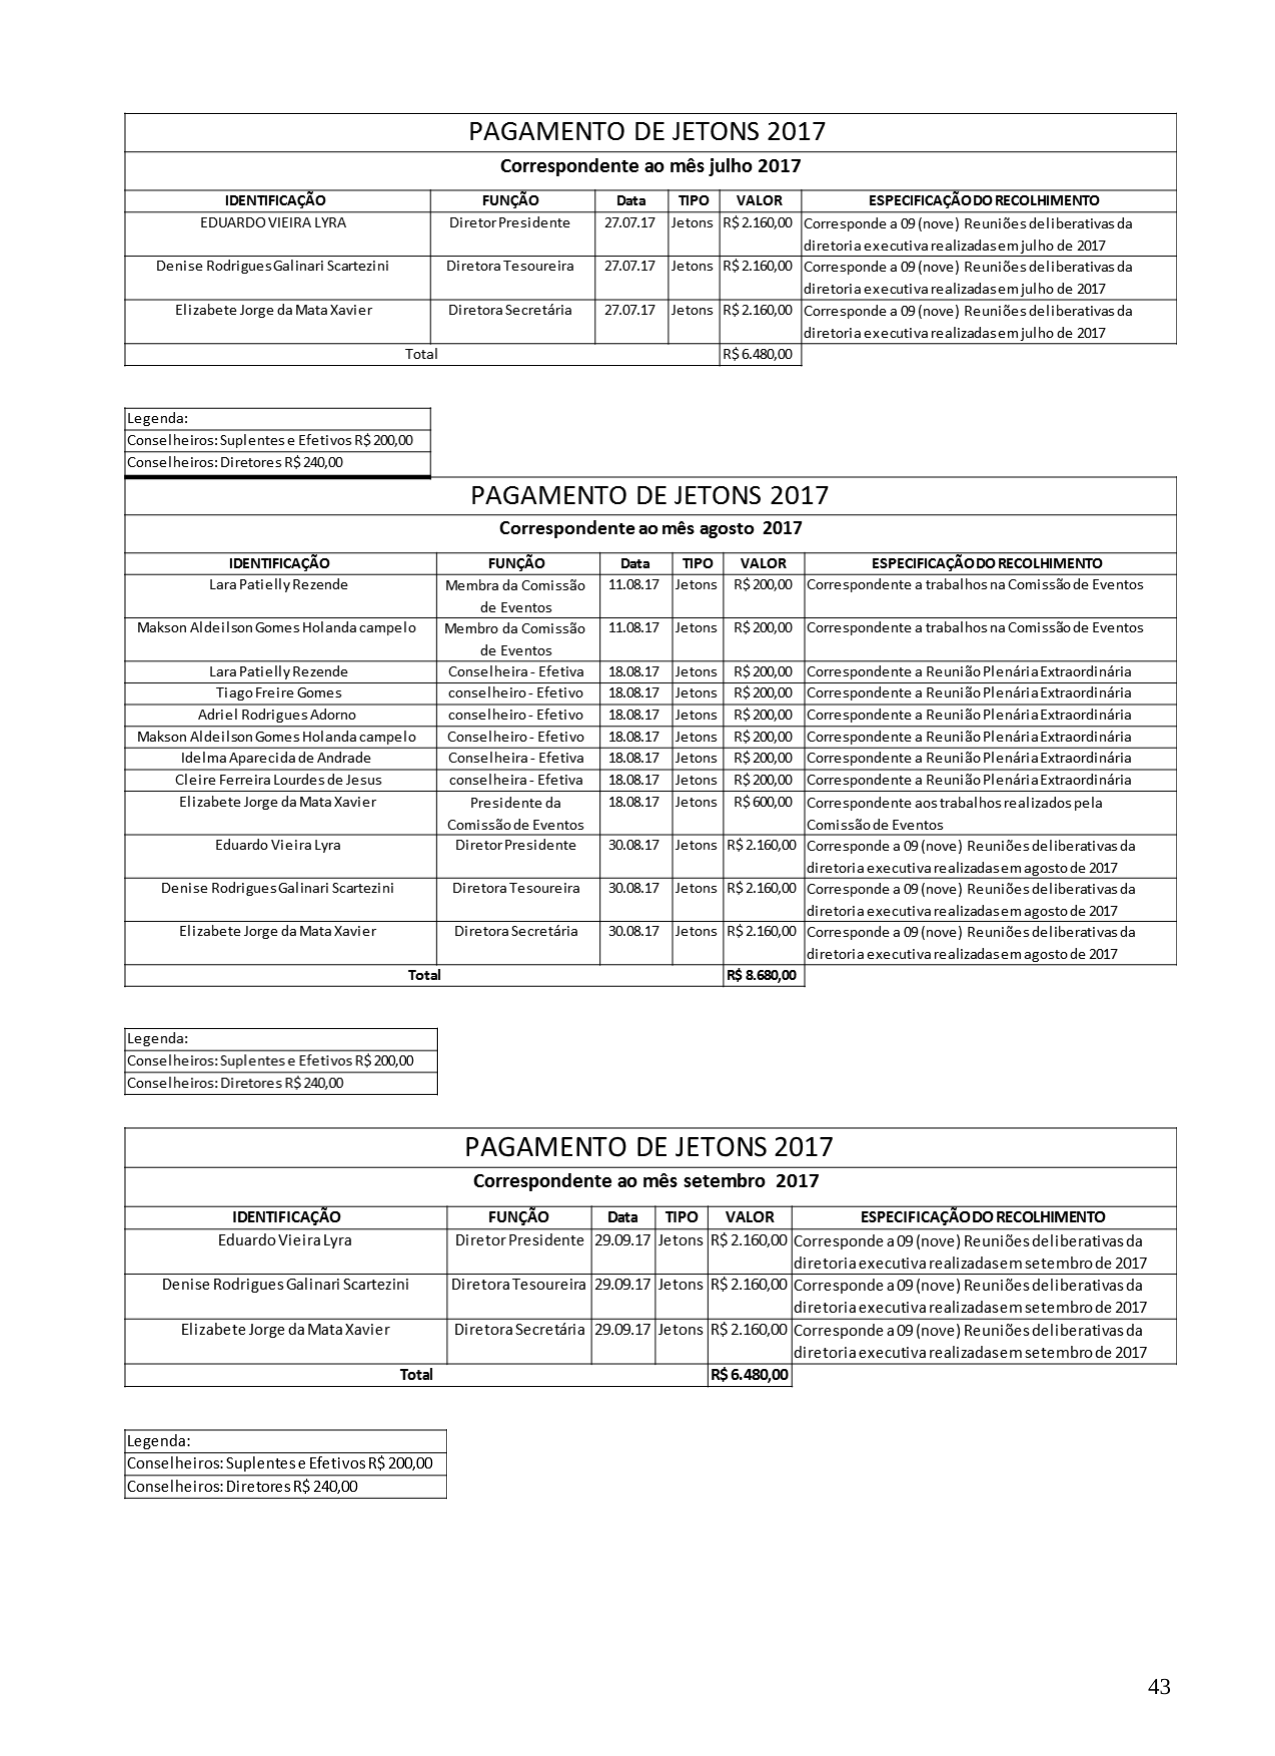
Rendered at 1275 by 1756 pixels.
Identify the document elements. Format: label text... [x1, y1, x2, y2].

text_box 41 [1143, 1671, 1176, 1705]
picture [124, 405, 1177, 994]
picture [124, 106, 1177, 372]
picture [124, 1025, 438, 1102]
picture [124, 1118, 1177, 1396]
picture [124, 1426, 447, 1508]
